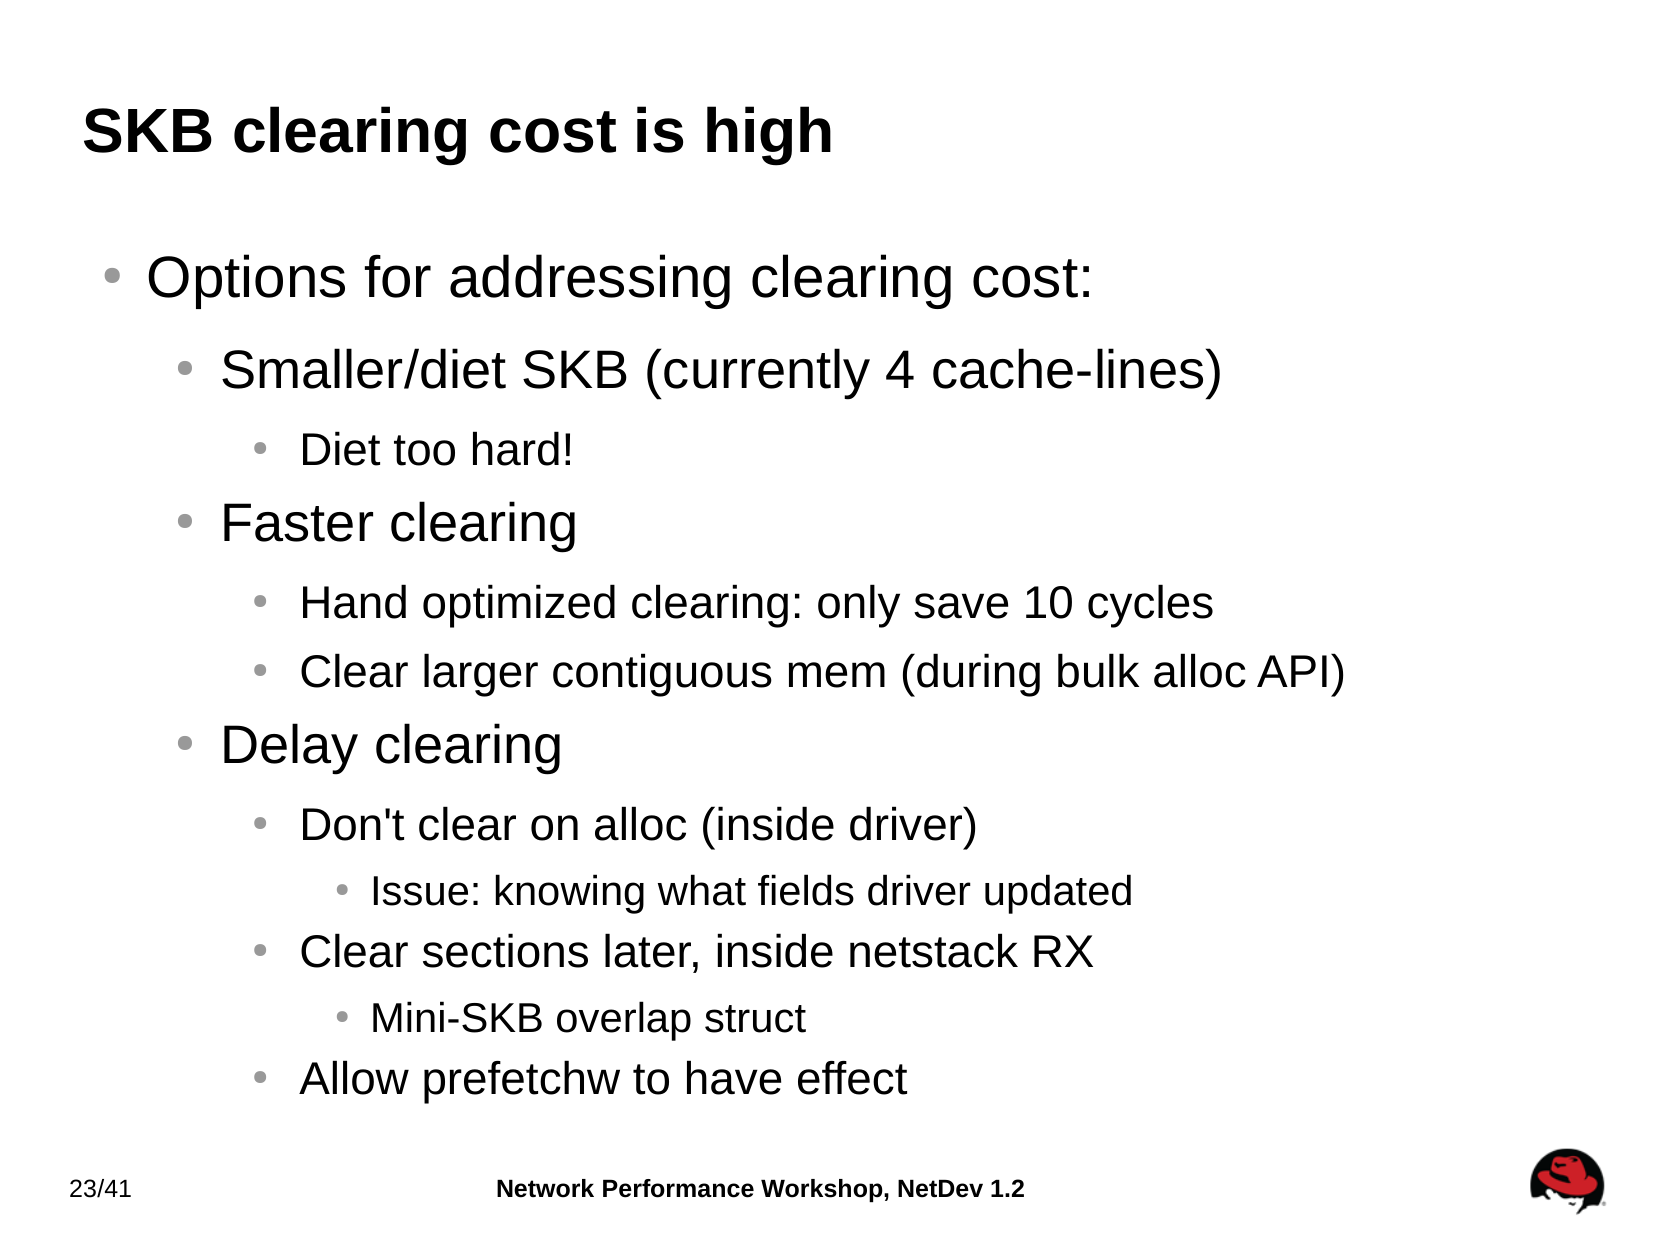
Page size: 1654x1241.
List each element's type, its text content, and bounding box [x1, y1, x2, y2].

list Options for addressing clearing cost: Smaller/diet SKB (currently 4 cache-lines) Diet too hard! Faster clearing Hand optimized clearing: only save 10 cycles Clear larger contiguous mem (during bulk alloc API) Delay clearing Don't clear on alloc (inside driver) Issue: knowing what fields driver updated Clear sections later, inside netstack RX Mini-SKB overlap struct Allow prefetchw to have effect [86, 244, 1575, 1105]
title SKB clearing cost is high [82, 37, 1571, 226]
picture [1529, 1146, 1612, 1224]
